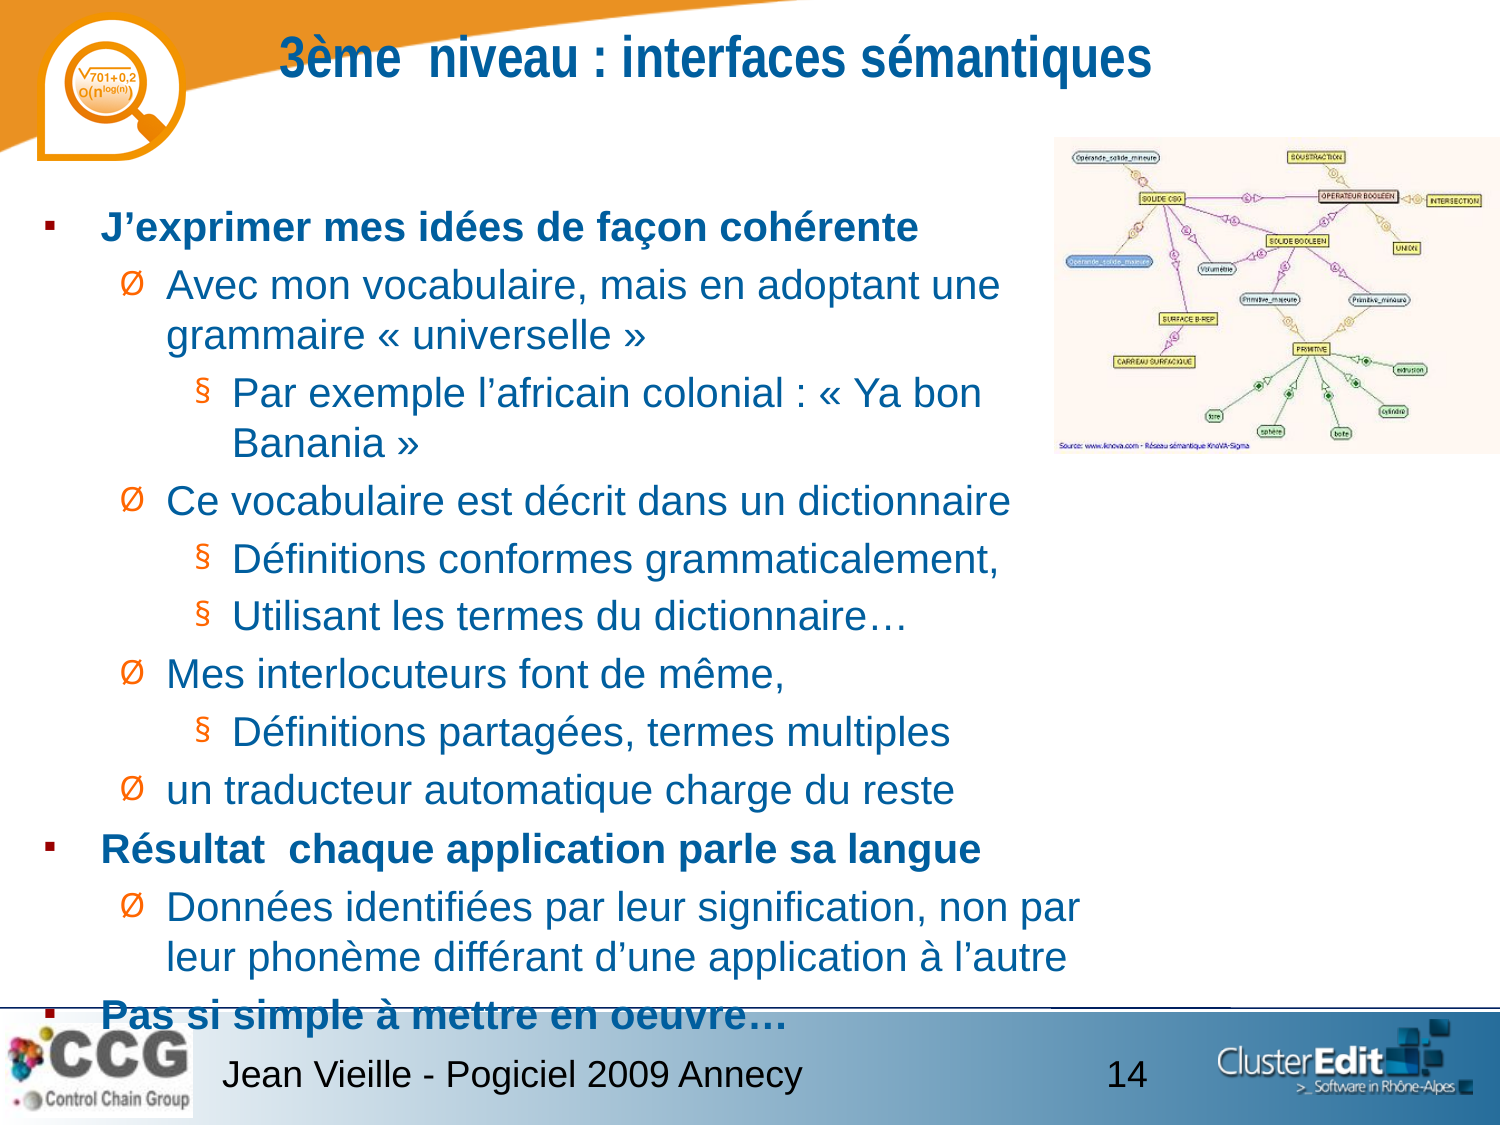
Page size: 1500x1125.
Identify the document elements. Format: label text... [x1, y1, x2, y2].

slide_number <numéro> [1104, 1034, 1199, 1103]
picture [5, 1023, 193, 1118]
footer Jean Vieille - Pogiciel 2009 Annecy [207, 1034, 1104, 1103]
picture [0, 0, 1500, 454]
picture [1218, 1019, 1473, 1095]
title 3ème niveau : interfaces sémantiques [264, 12, 1471, 138]
list J’exprimer mes idées de façon cohérente Avec mon vocabulaire, mais en adoptant une grammaire « universelle » Par exemple l’africain colonial : « Ya bon Banania » Ce vocabulaire est décrit dans un dictionnaire Définitions conformes grammaticalement, Utilisant les termes du dictionnaire… Mes interlocuteurs font de même, Définitions partagées, termes multiples un traducteur automatique charge du reste Résultat chaque application parle sa langue Données identifiées par leur signification, non par leur phonème différant d’une application à l’autre Pas si simple à mettre en oeuvre… [29, 184, 1134, 988]
